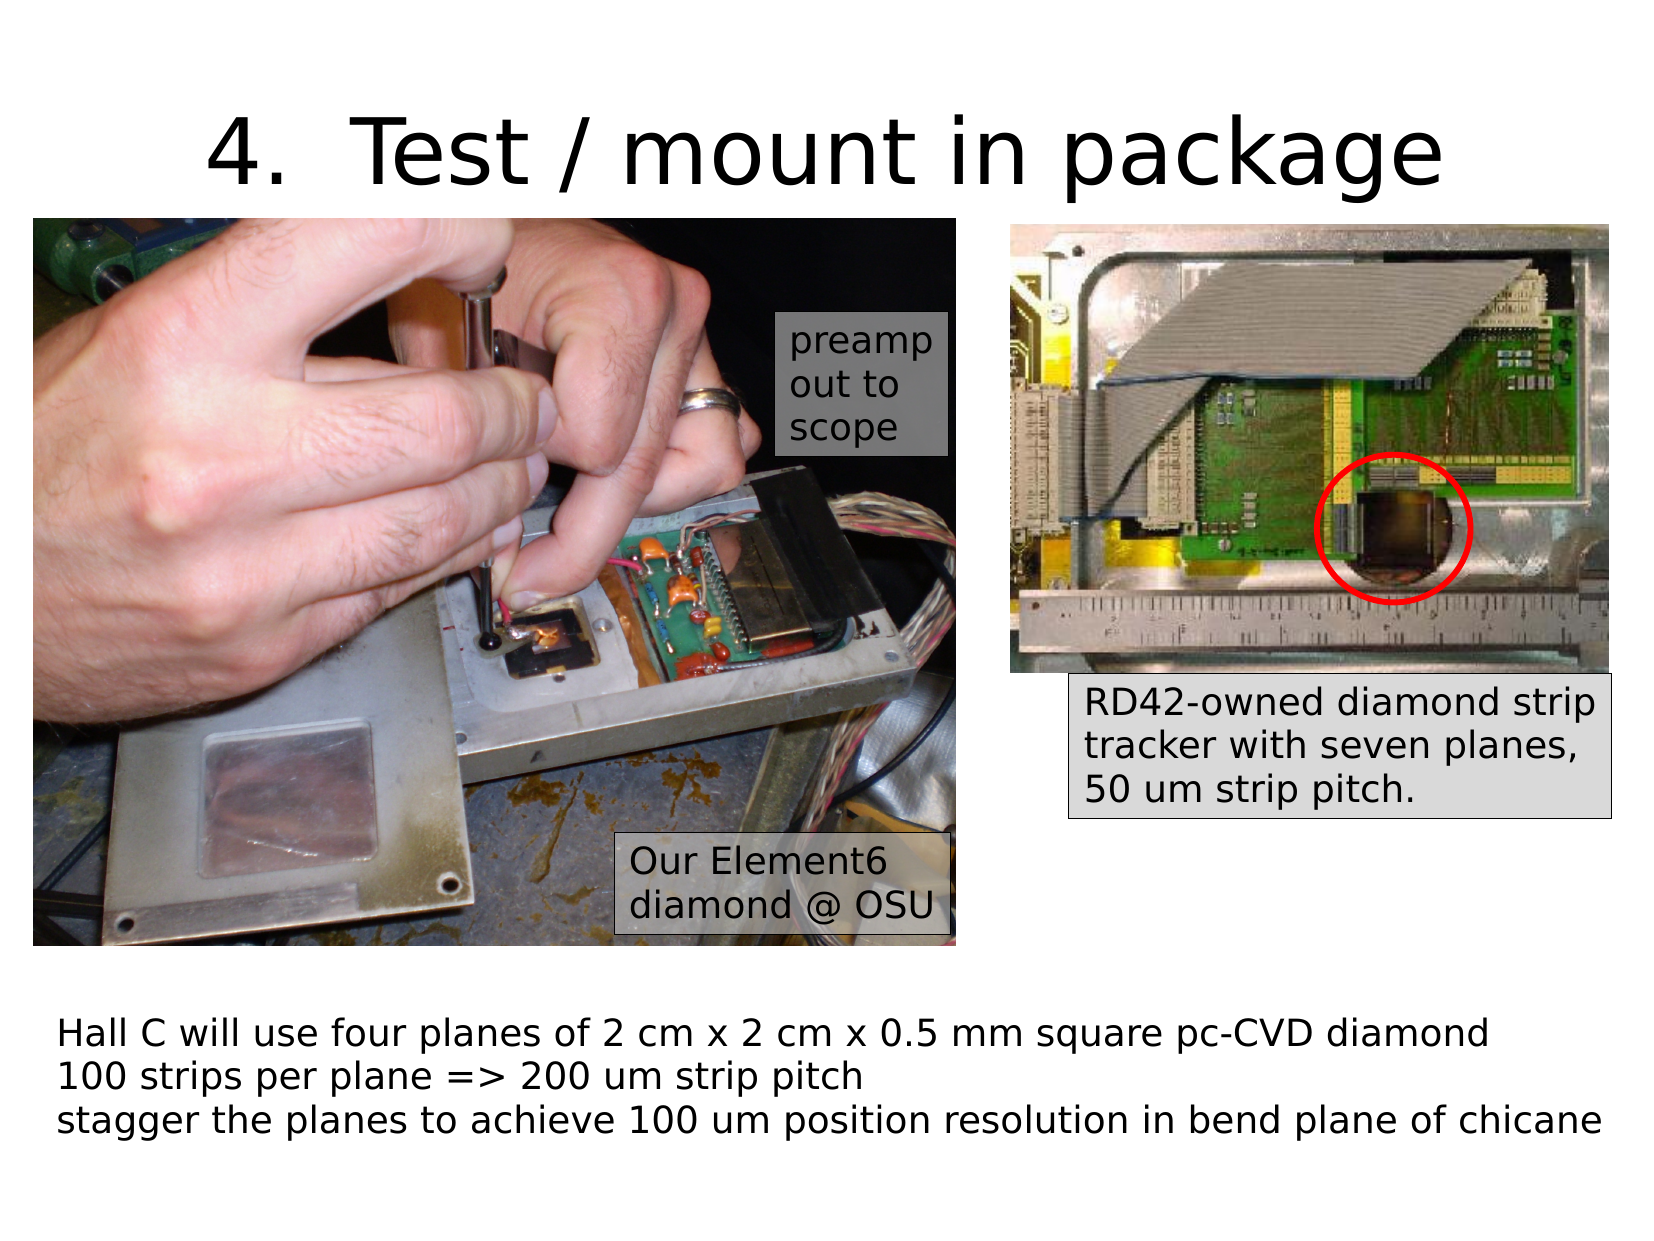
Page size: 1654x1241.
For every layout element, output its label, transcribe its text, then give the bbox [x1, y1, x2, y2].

text_box RD42-owned diamond strip tracker with seven planes, 50 um strip pitch. [1068, 673, 1607, 819]
text_box Hall C will use four planes of 2 cm x 2 cm x 0.5 mm square pc-CVD diamond 100 strips per plane => 200 um strip pitch stagger the planes to achieve 100 um position resolution in bend plane of chicane [29, 1003, 1625, 1150]
picture [33, 218, 956, 946]
title 4. Test / mount in package [82, 56, 1571, 250]
text_box Our Element6 diamond @ OSU [614, 832, 945, 935]
text_box preamp out to scope [774, 311, 946, 457]
picture [1010, 224, 1609, 673]
